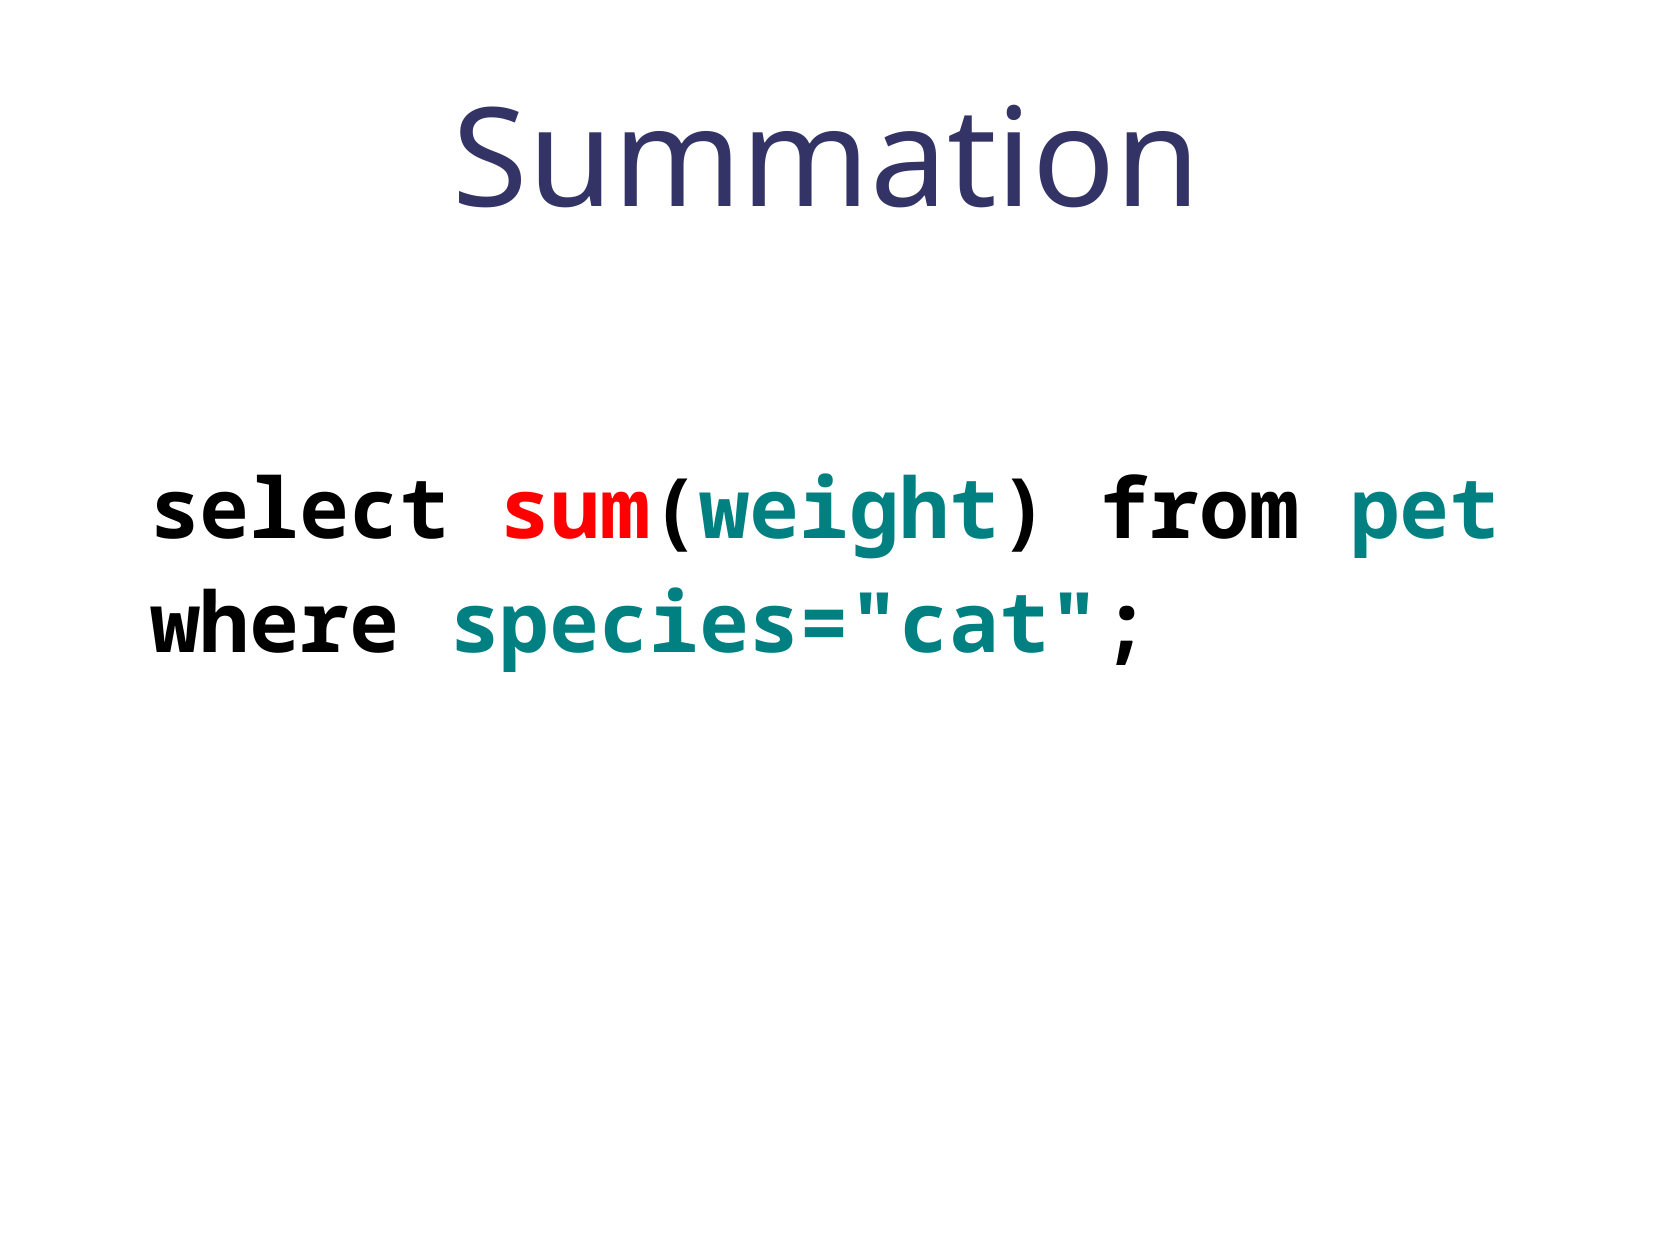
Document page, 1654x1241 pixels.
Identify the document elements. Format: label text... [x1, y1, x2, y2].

title Summation [82, 56, 1571, 250]
text_box select sum(weight) from pet where species="cat"; [150, 450, 1654, 643]
